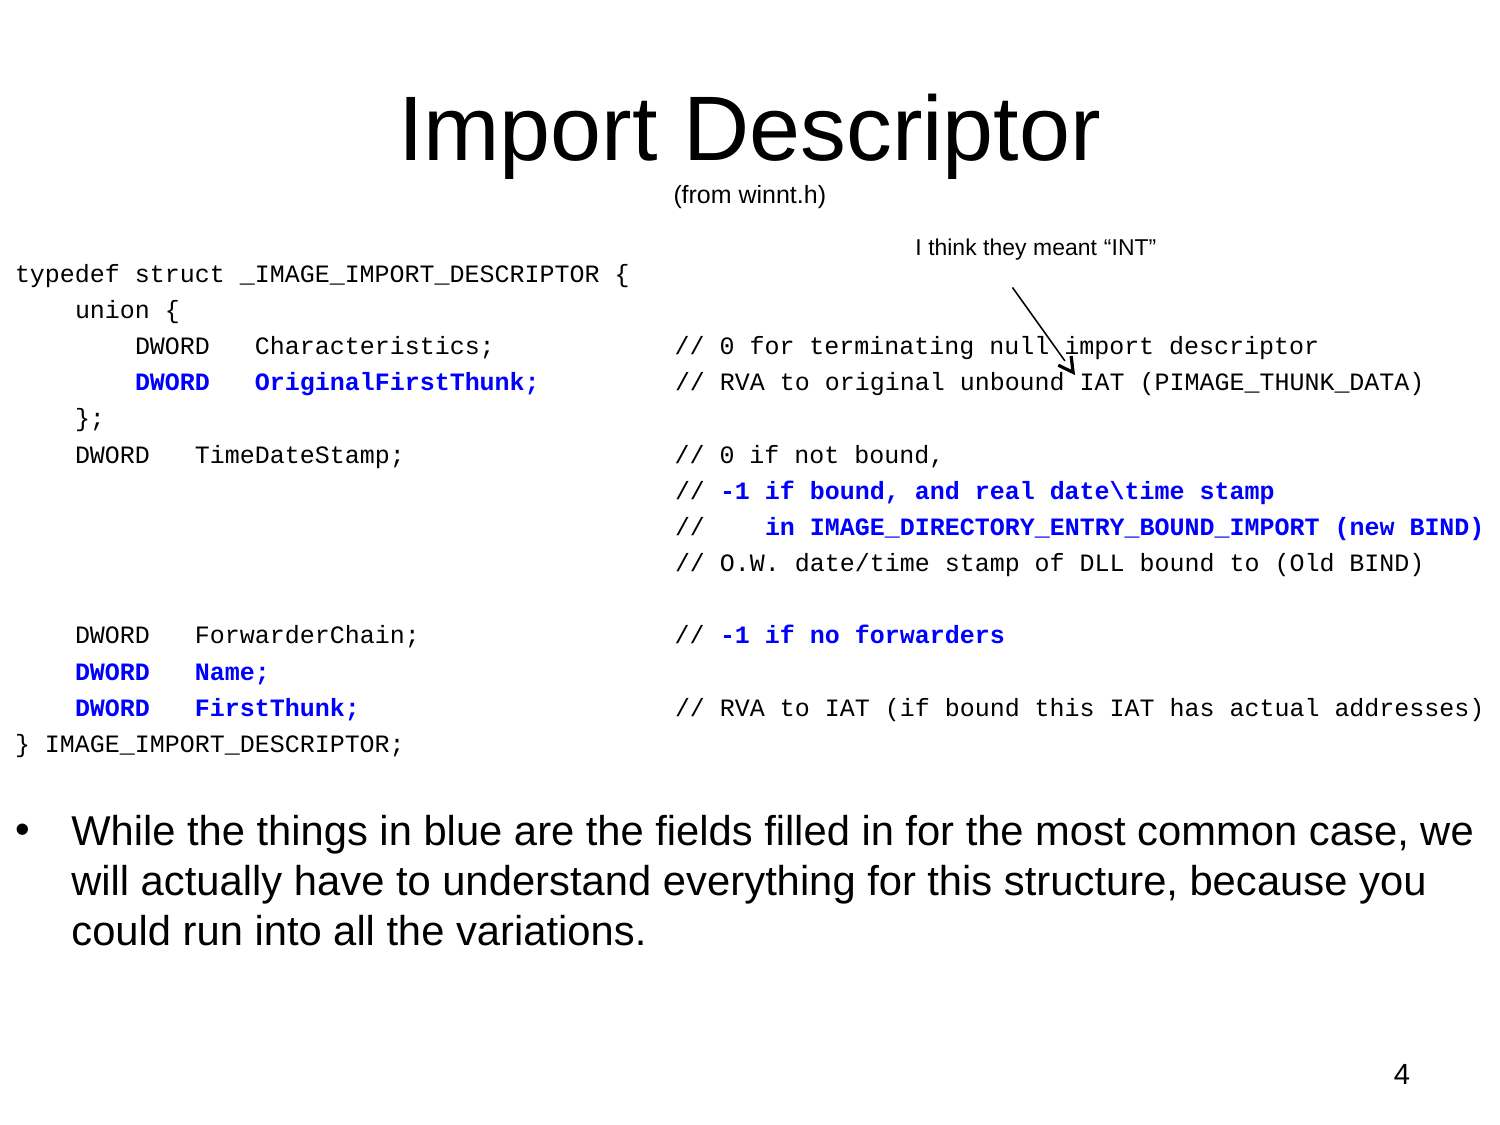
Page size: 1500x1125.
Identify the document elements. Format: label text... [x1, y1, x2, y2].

text_box I think they meant “INT” [900, 224, 1172, 268]
text_box <number> [1074, 1042, 1426, 1103]
list typedef struct _IMAGE_IMPORT_DESCRIPTOR { union { DWORD Characteristics; // 0 for terminating null import descriptor DWORD OriginalFirstThunk; // RVA to original unbound IAT (PIMAGE_THUNK_DATA) }; DWORD TimeDateStamp; // 0 if not bound, // -1 if bound, and real date\time stamp // in IMAGE_DIRECTORY_ENTRY_BOUND_IMPORT (new BIND) // O.W. date/time stamp of DLL bound to (Old BIND) DWORD ForwarderChain; // -1 if no forwarders DWORD Name; DWORD FirstThunk; // RVA to IAT (if bound this IAT has actual addresses) } IMAGE_IMPORT_DESCRIPTOR; While the things in blue are the fields filled in for the most common case, we will actually have to understand everything for this structure, because you could run into all the variations. [0, 249, 1500, 1051]
title Import Descriptor (from winnt.h) [75, 45, 1426, 233]
